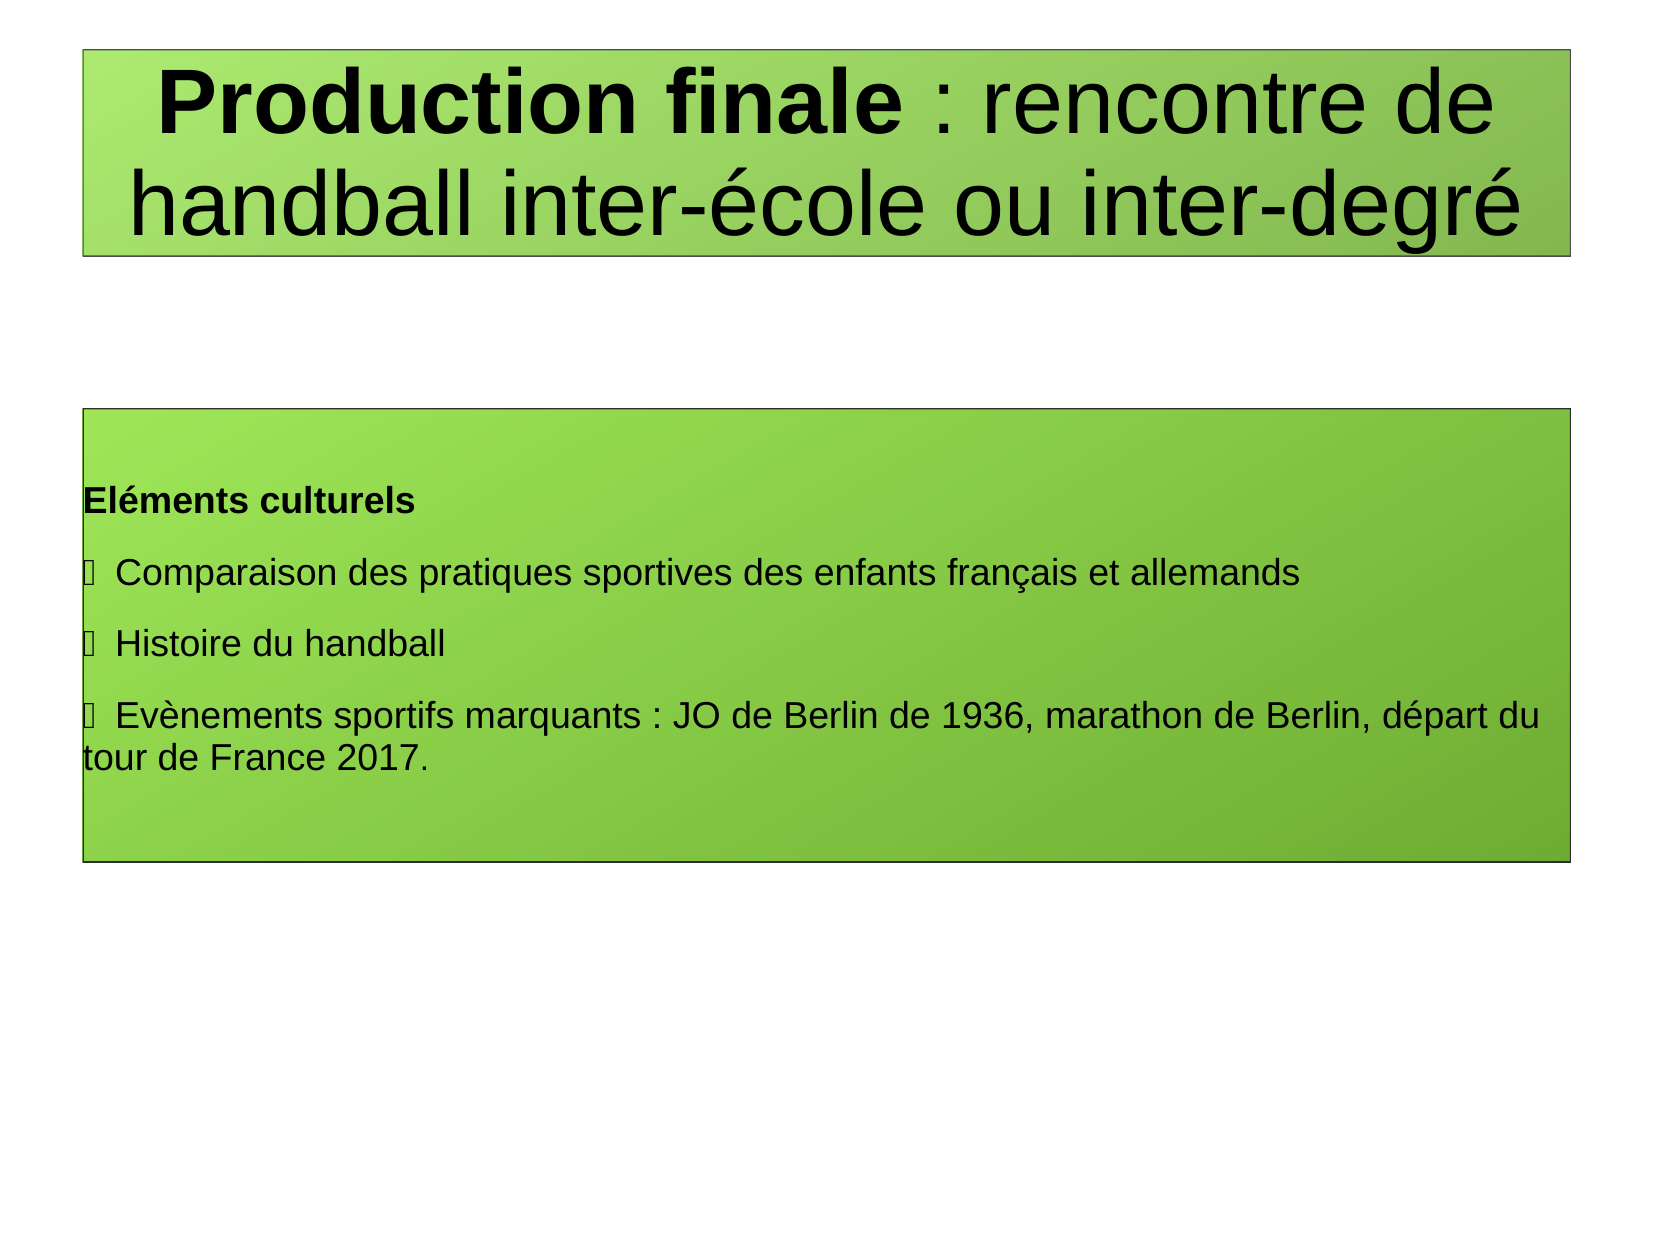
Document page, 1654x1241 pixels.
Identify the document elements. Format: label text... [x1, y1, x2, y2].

list Eléments culturels  Comparaison des pratiques sportives des enfants français et allemands  Histoire du handball  Evènements sportifs marquants : JO de Berlin de 1936, marathon de Berlin, départ du tour de France 2017. [82, 408, 1571, 863]
title Production finale : rencontre de handball inter-école ou inter-degré [82, 49, 1571, 257]
